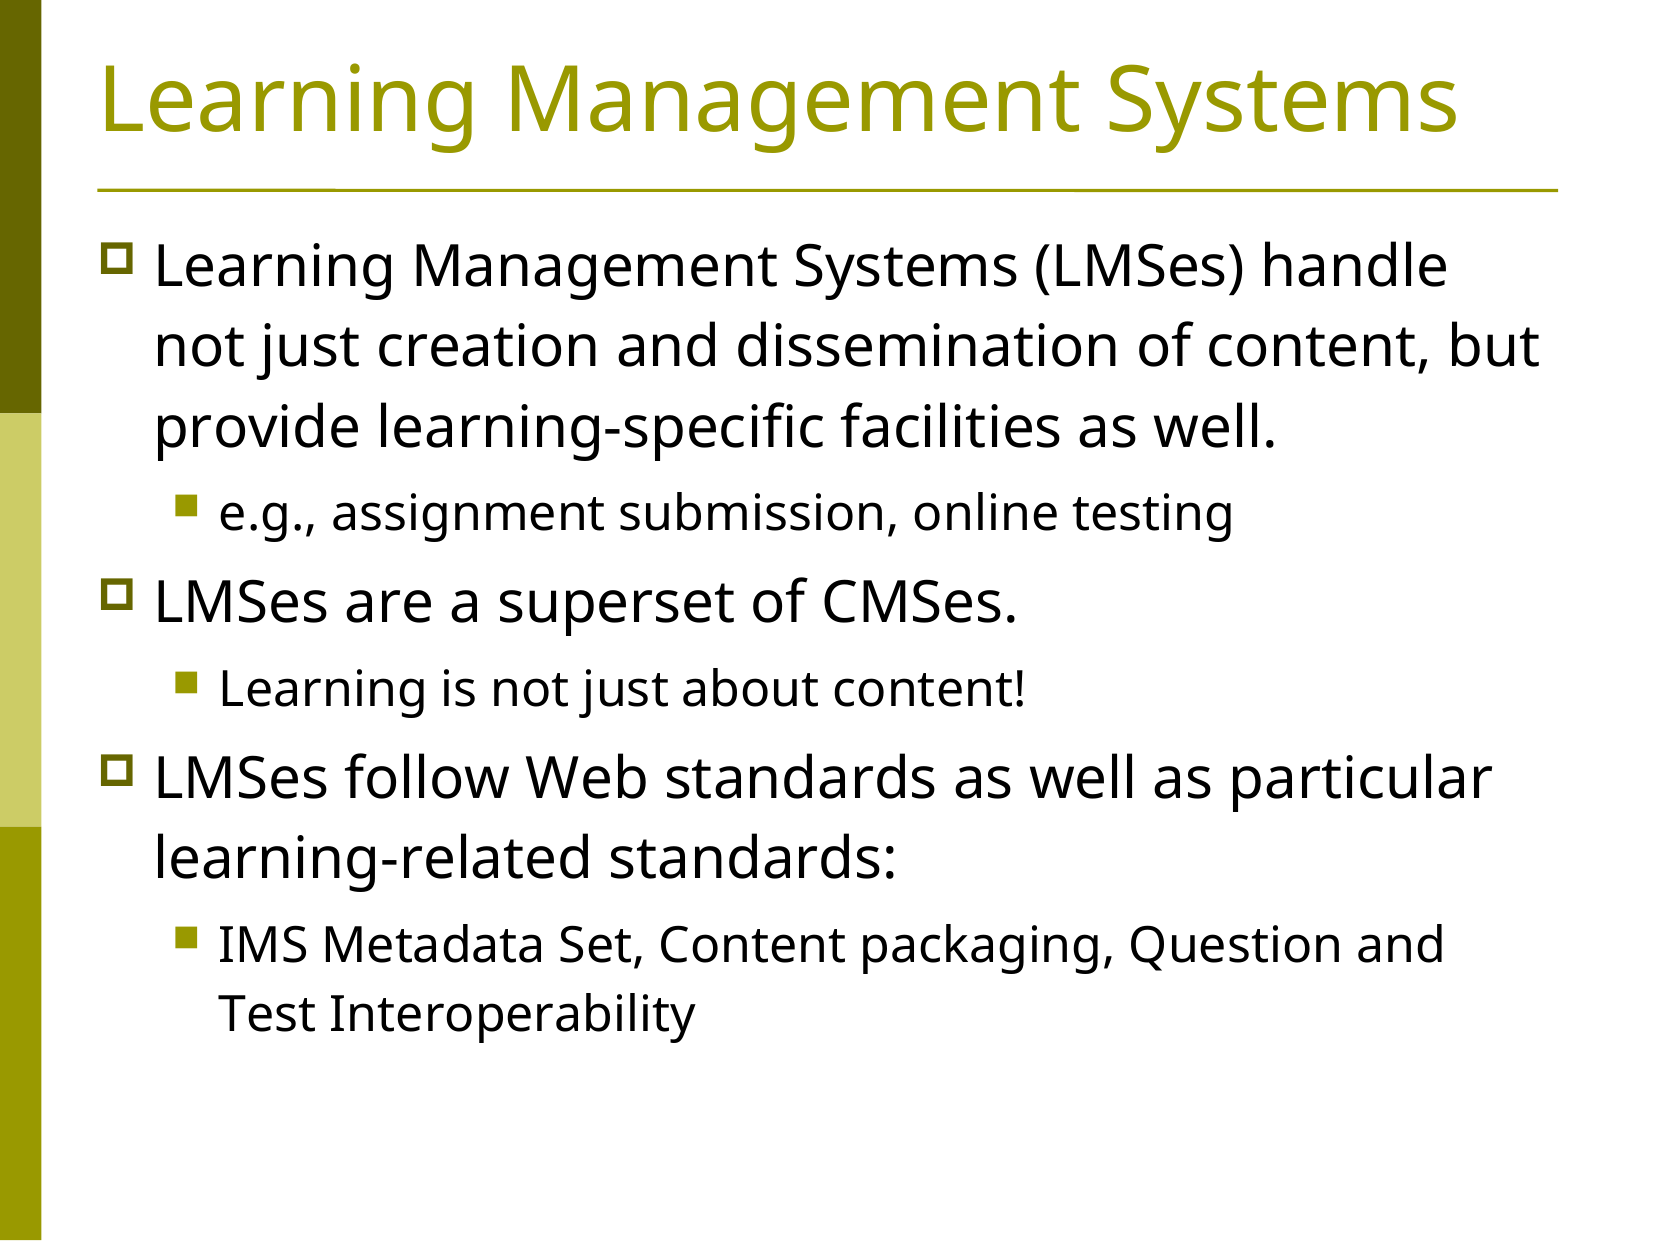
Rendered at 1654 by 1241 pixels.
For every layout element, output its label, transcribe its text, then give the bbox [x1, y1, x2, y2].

list Learning Management Systems (LMSes) handle not just creation and dissemination of content, but provide learning-specific facilities as well. e.g., assignment submission, online testing LMSes are a superset of CMSes. Learning is not just about content! LMSes follow Web standards as well as particular learning-related standards: IMS Metadata Set, Content packaging, Question and Test Interoperability [82, 216, 1571, 1109]
title Learning Management Systems [82, 0, 1571, 164]
